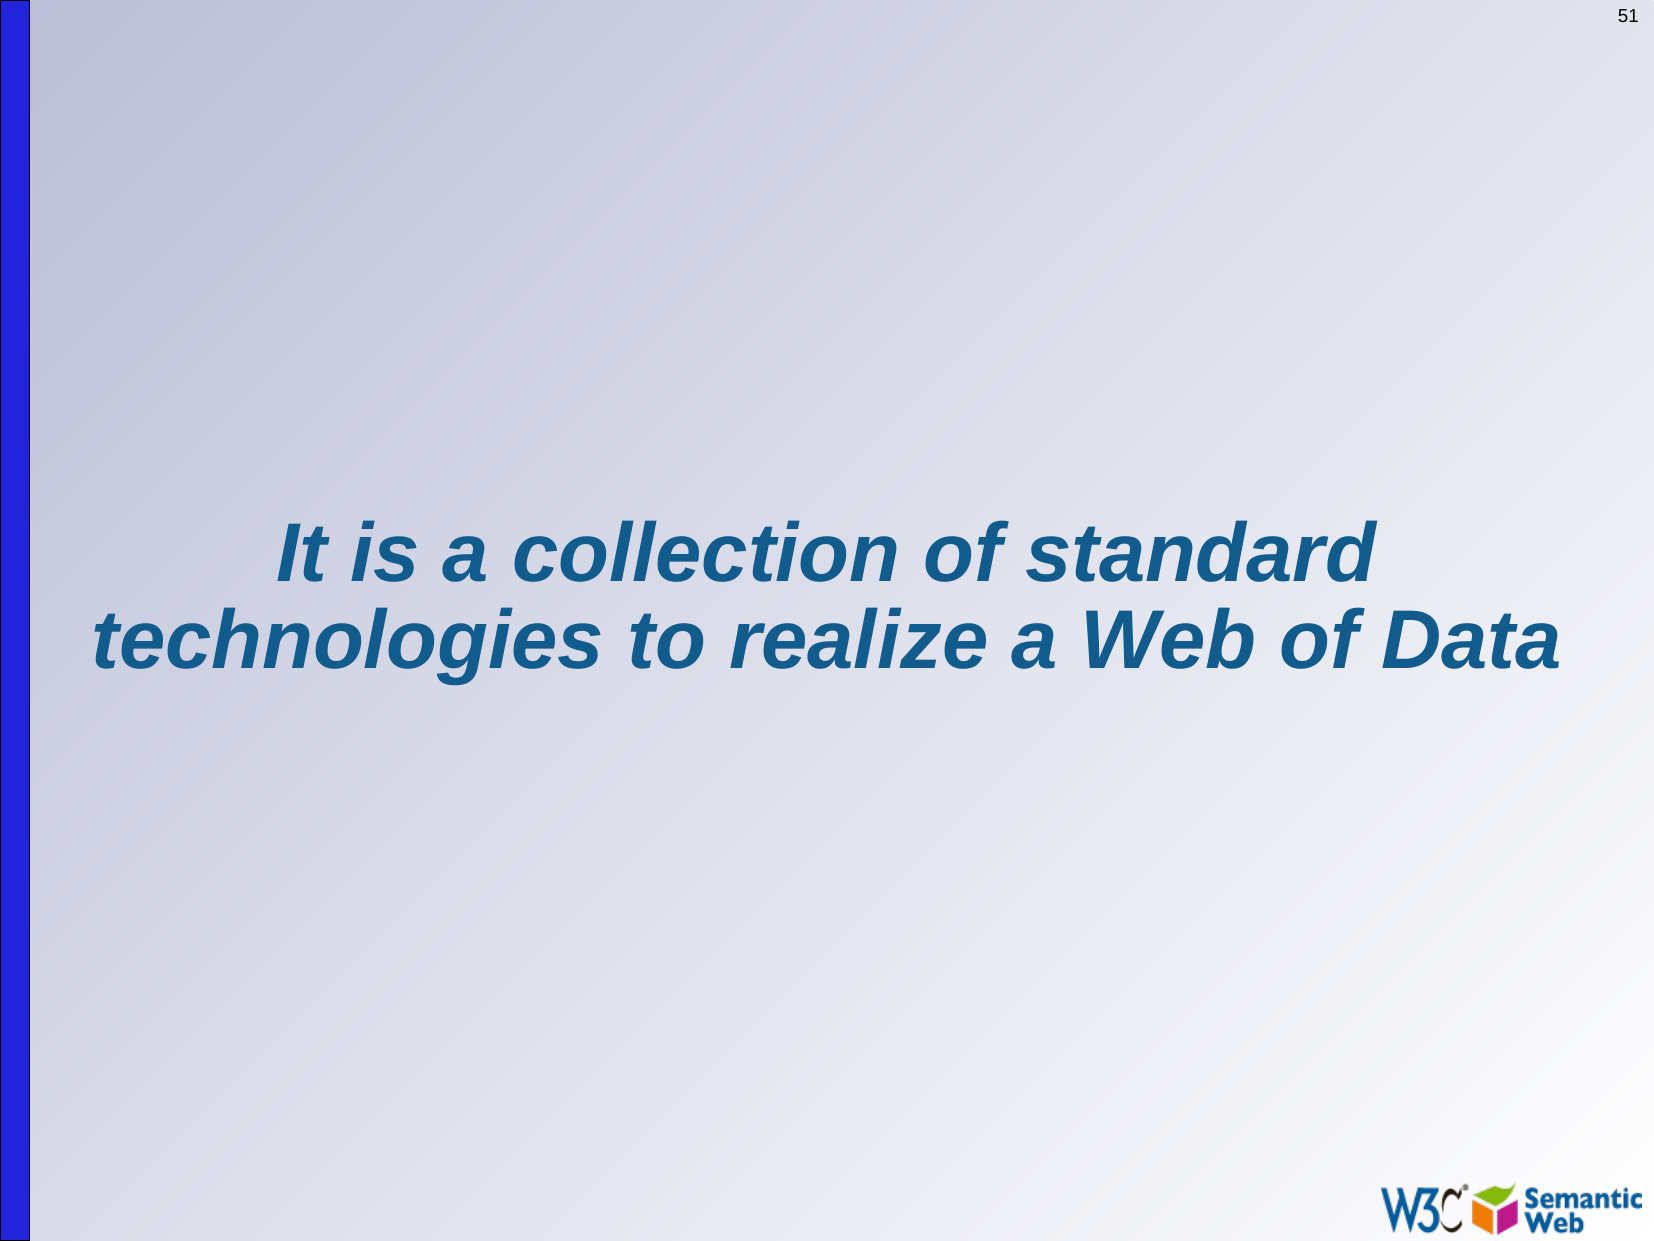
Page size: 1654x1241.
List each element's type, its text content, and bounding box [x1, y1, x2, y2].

picture [1381, 1181, 1642, 1235]
title It is a collection of standard technologies to realize a Web of Data [59, 507, 1595, 689]
